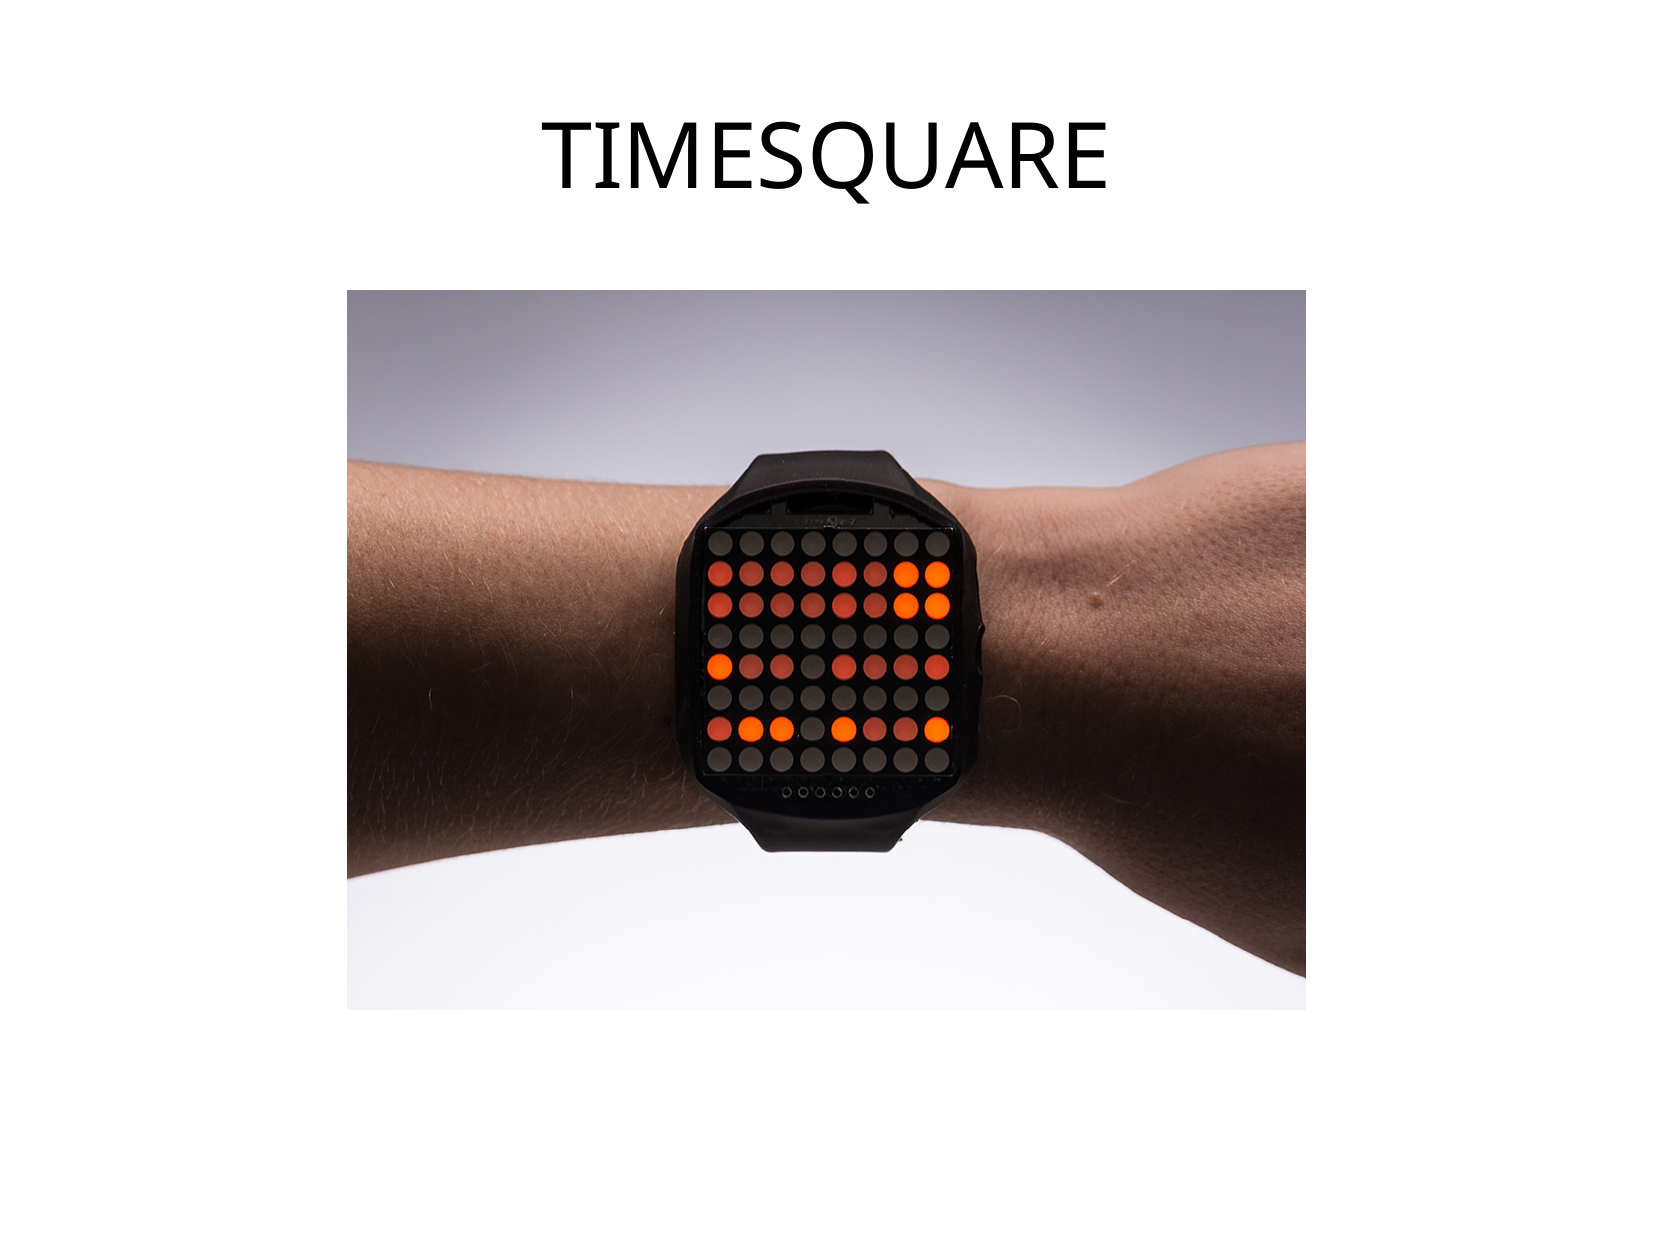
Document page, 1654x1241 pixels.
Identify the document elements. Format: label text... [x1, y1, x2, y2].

title TIMESQUARE [82, 49, 1571, 257]
picture [347, 290, 1306, 1010]
